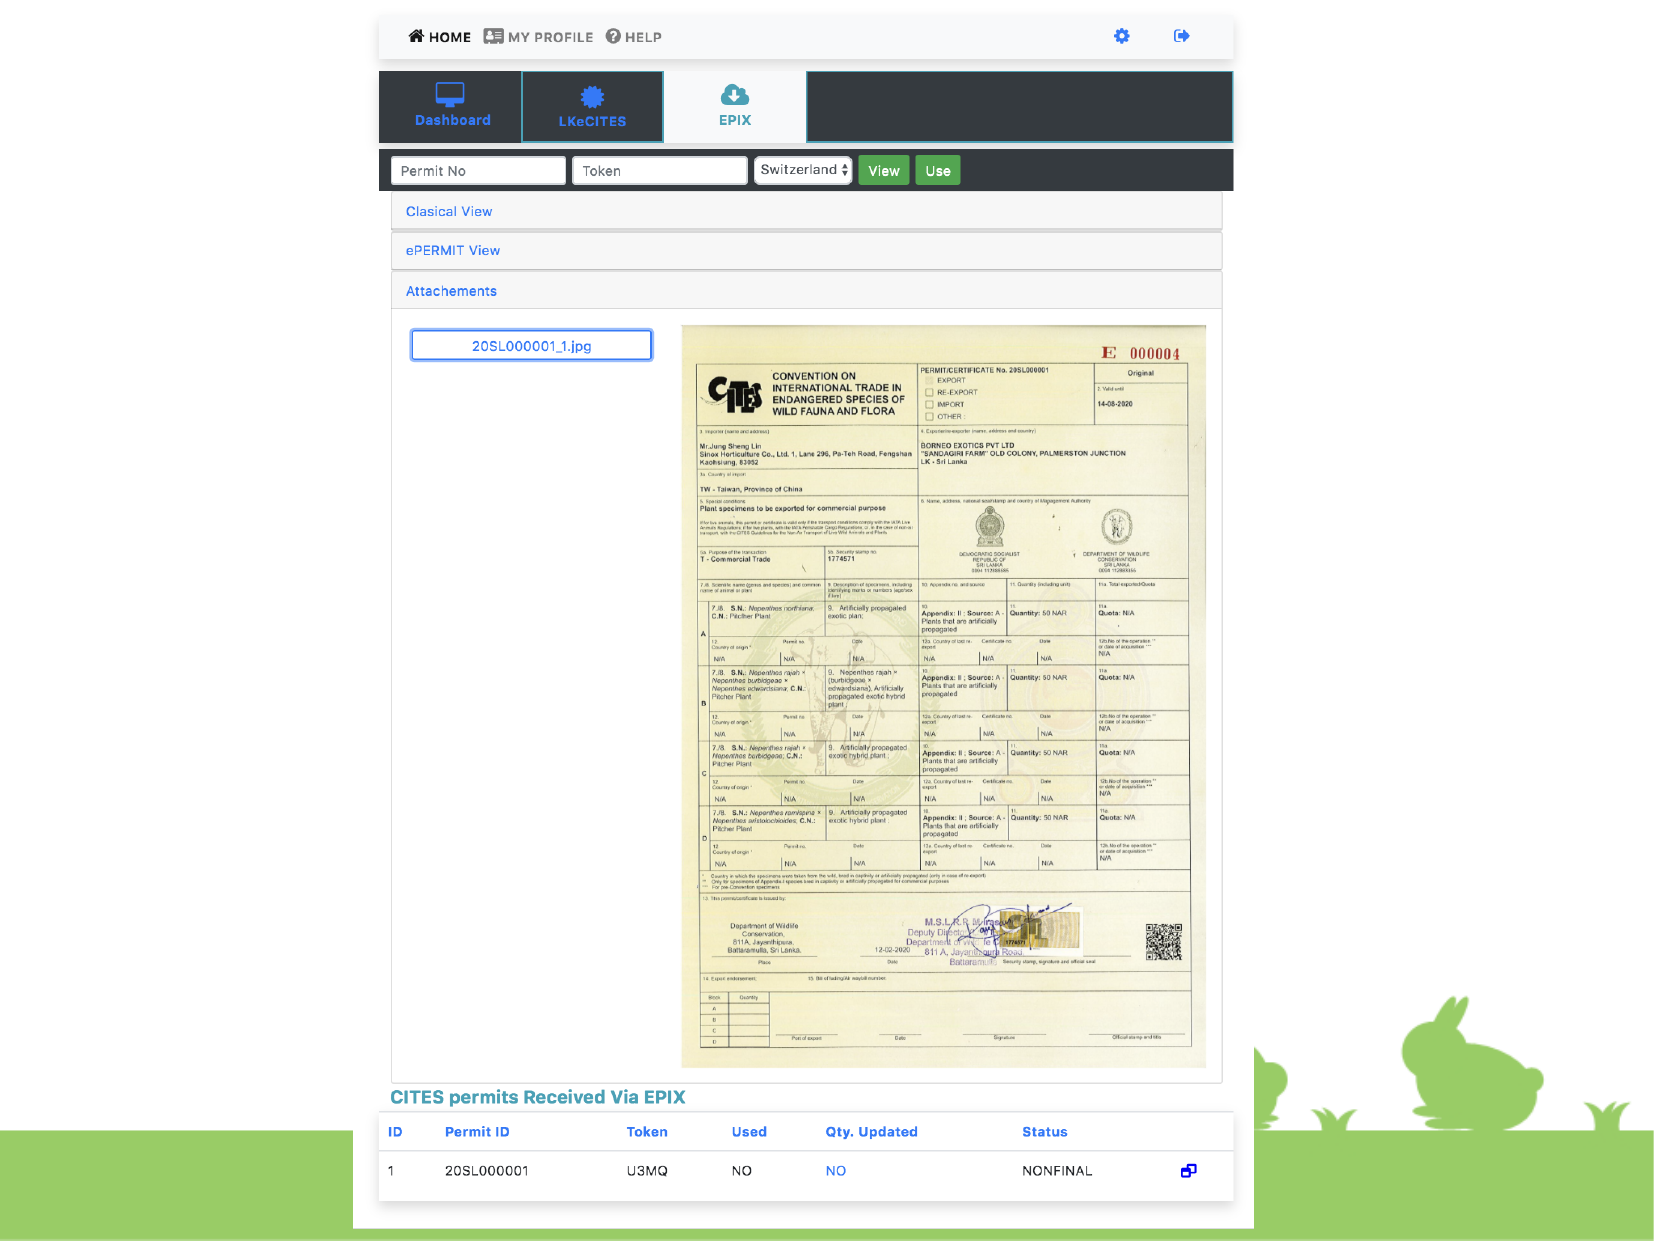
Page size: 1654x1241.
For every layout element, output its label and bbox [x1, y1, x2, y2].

picture [353, 3, 1254, 1229]
